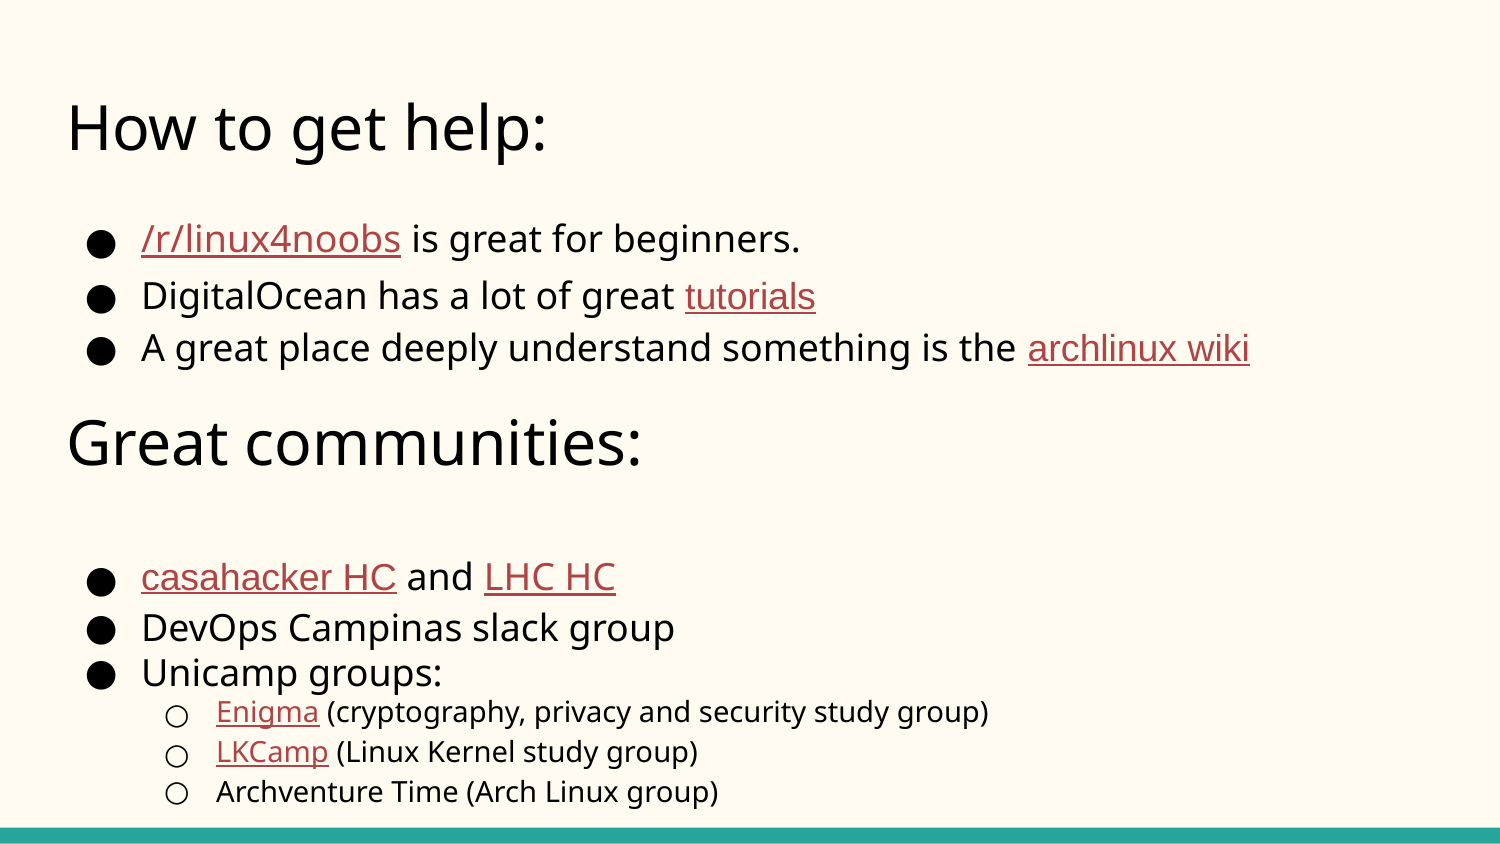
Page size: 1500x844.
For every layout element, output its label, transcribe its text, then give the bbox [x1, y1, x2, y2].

list /r/linux4noobs is great for beginners. DigitalOcean has a lot of great tutorials A great place deeply understand something is the archlinux wiki Great communities: casahacker HC and LHC HC DevOps Campinas slack group Unicamp groups: Enigma (cryptography, privacy and security study group) LKCamp (Linux Kernel study group) Archventure Time (Arch Linux group) [51, 192, 1449, 817]
title How to get help: [51, 72, 1449, 174]
